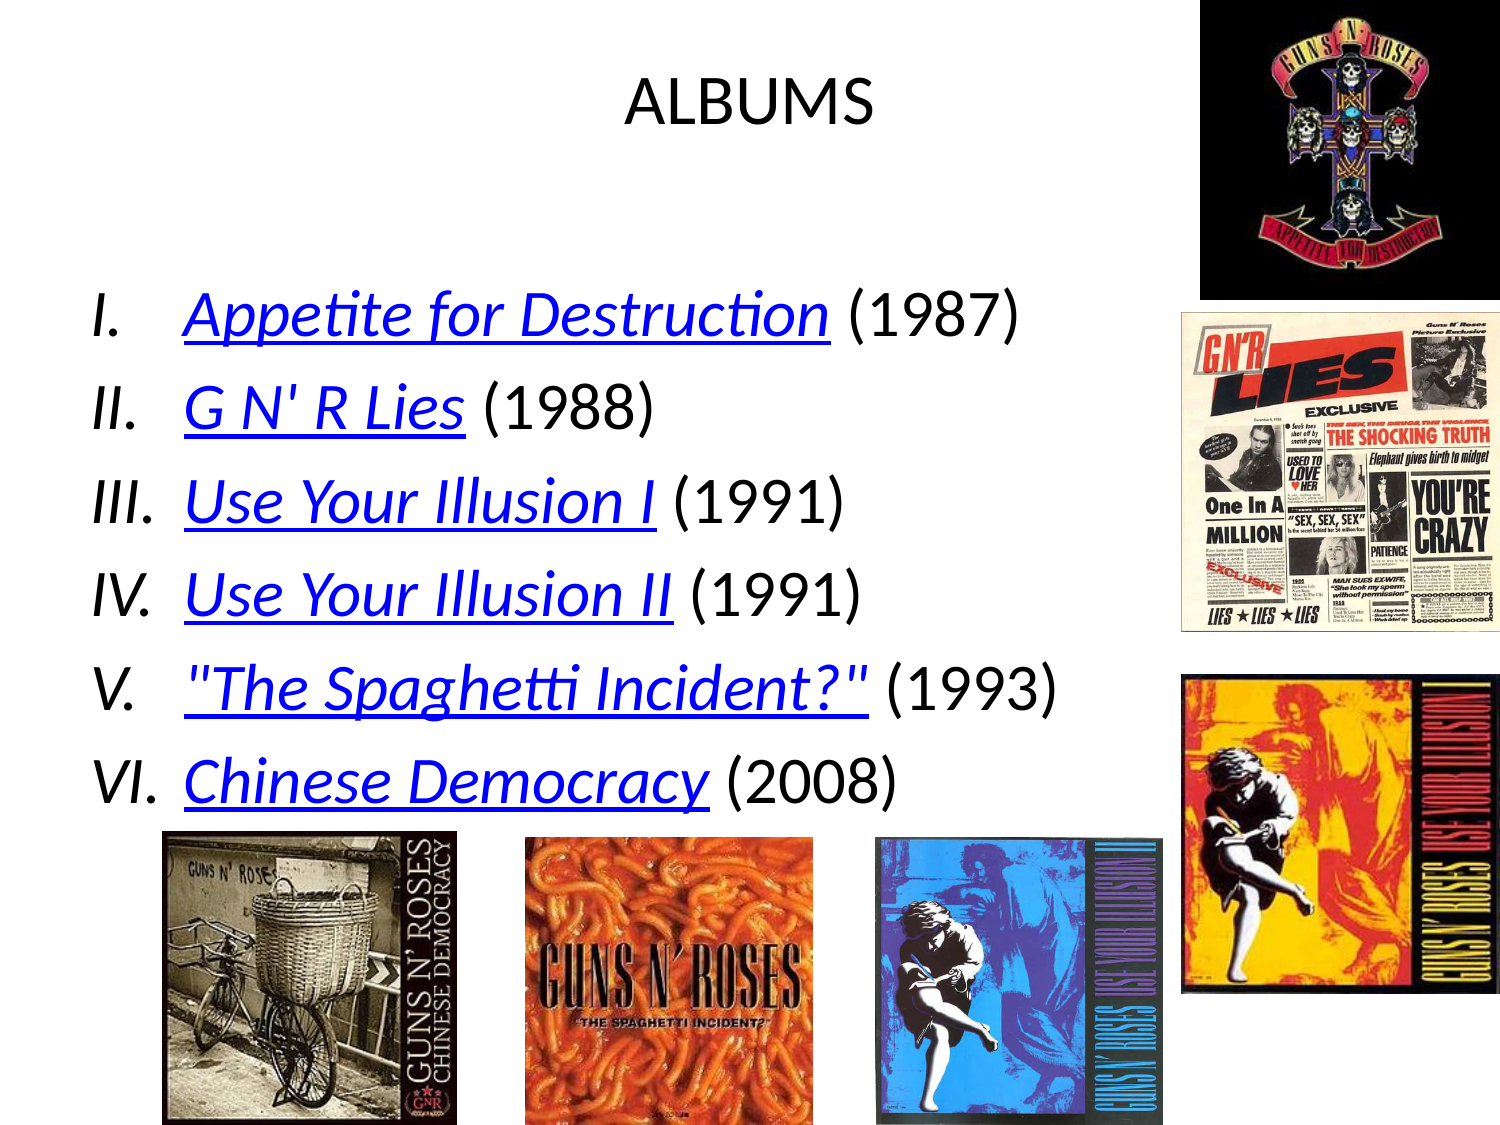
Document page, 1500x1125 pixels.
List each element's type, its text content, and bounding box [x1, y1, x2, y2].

title ALBUMS [75, 45, 1200, 233]
picture [162, 831, 457, 1125]
picture [1181, 674, 1500, 994]
picture [875, 837, 1163, 1125]
picture [1200, 0, 1500, 300]
list Appetite for Destruction (1987) G N' R Lies (1988) Use Your Illusion I (1991) Use Your Illusion II (1991) "The Spaghetti Incident?" (1993) Chinese Democracy (2008) [75, 262, 1425, 1005]
picture [1181, 312, 1500, 632]
picture [525, 837, 813, 1125]
